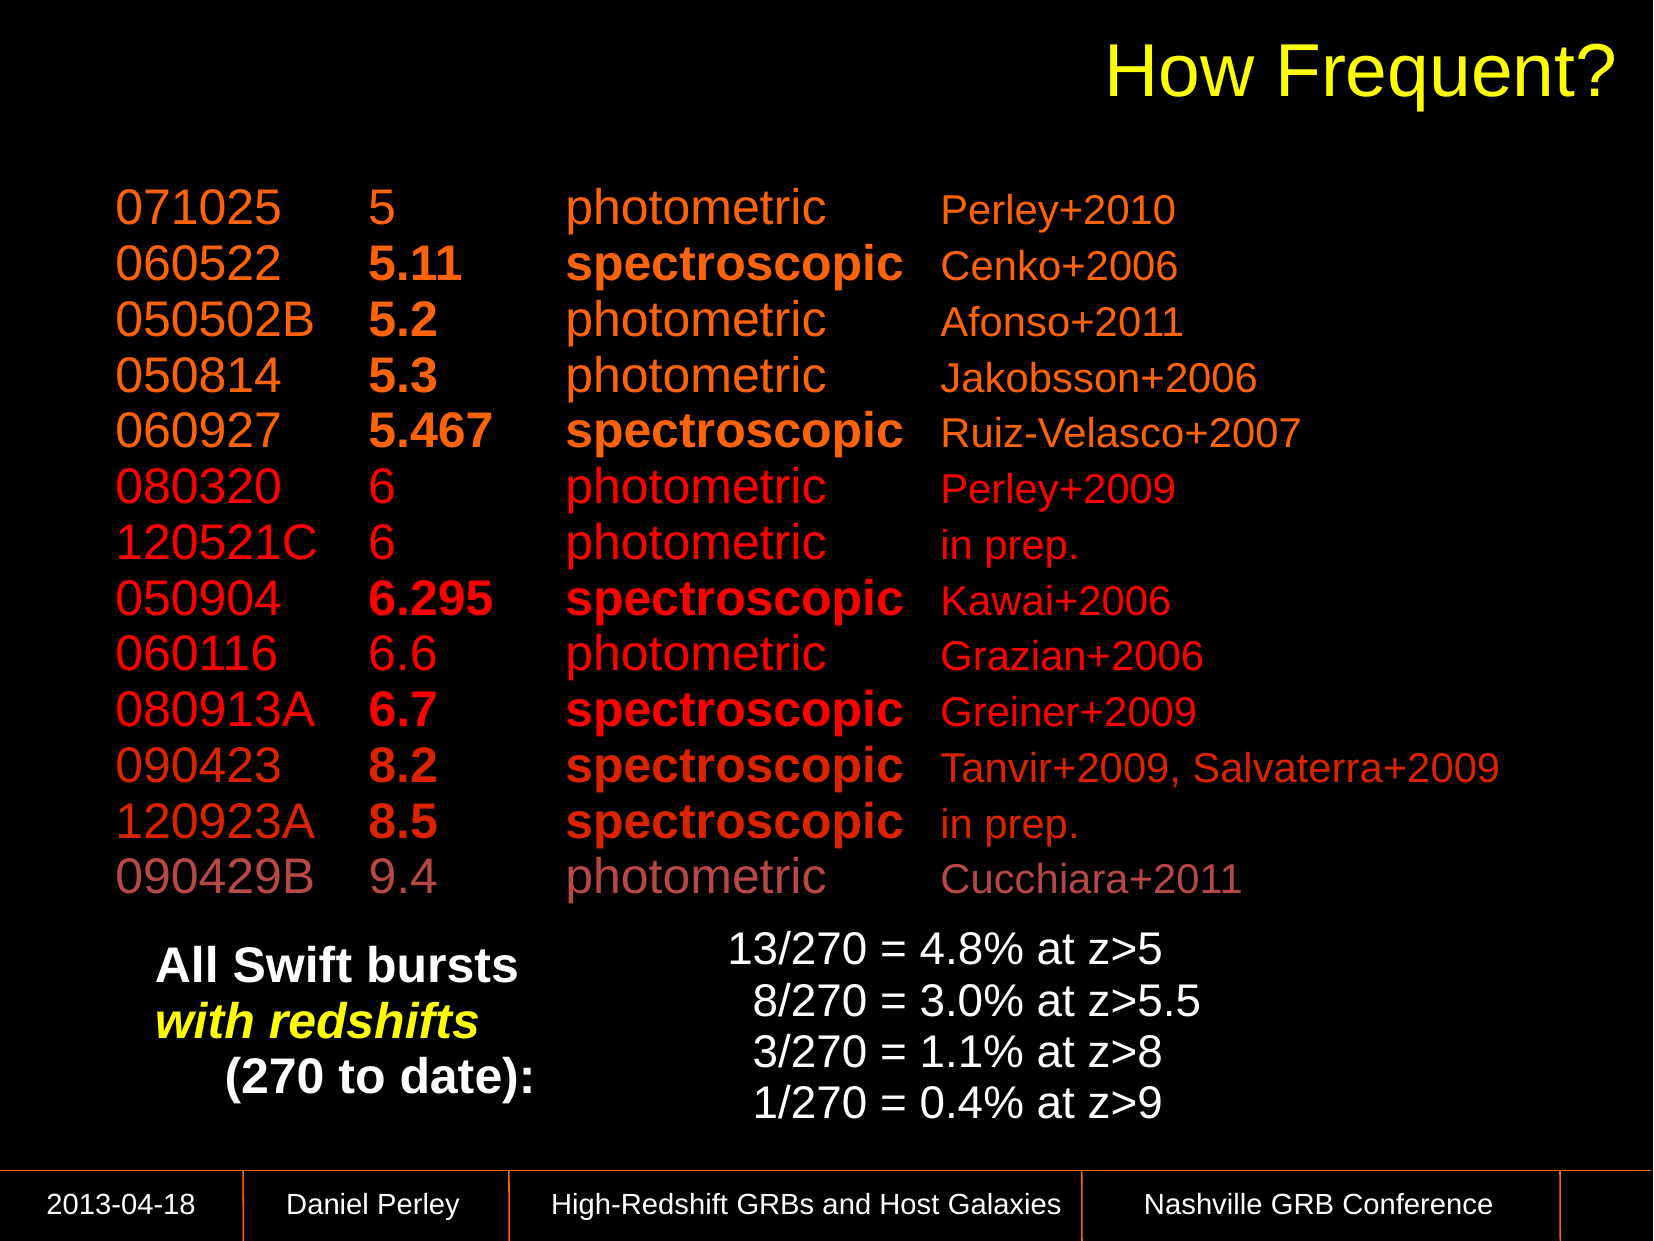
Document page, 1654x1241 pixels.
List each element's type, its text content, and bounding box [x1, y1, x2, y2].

text_box All Swift bursts with redshifts (270 to date): [140, 929, 628, 1112]
title How Frequent? [262, 19, 1618, 121]
text_box 071025 5 photometric Perley+2010 060522 5.11 spectroscopic Cenko+2006 050502B 5.2 photometric Afonso+2011 050814 5.3 photometric Jakobsson+2006 060927 5.467 spectroscopic Ruiz-Velasco+2007 080320 6 photometric Perley+2009 120521C 6 photometric in prep. 050904 6.295 spectroscopic Kawai+2006 060116 6.6 photometric Grazian+2006 080913A 6.7 spectroscopic Greiner+2009 090423 8.2 spectroscopic Tanvir+2009, Salvaterra+2009 120923A 8.5 spectroscopic in prep. 090429B 9.4 photometric Cucchiara+2011 [100, 172, 1564, 912]
text_box 13/270 = 4.8% at z>5 8/270 = 3.0% at z>5.5 3/270 = 1.1% at z>8 1/270 = 0.4% at z>9 [712, 915, 1388, 1136]
